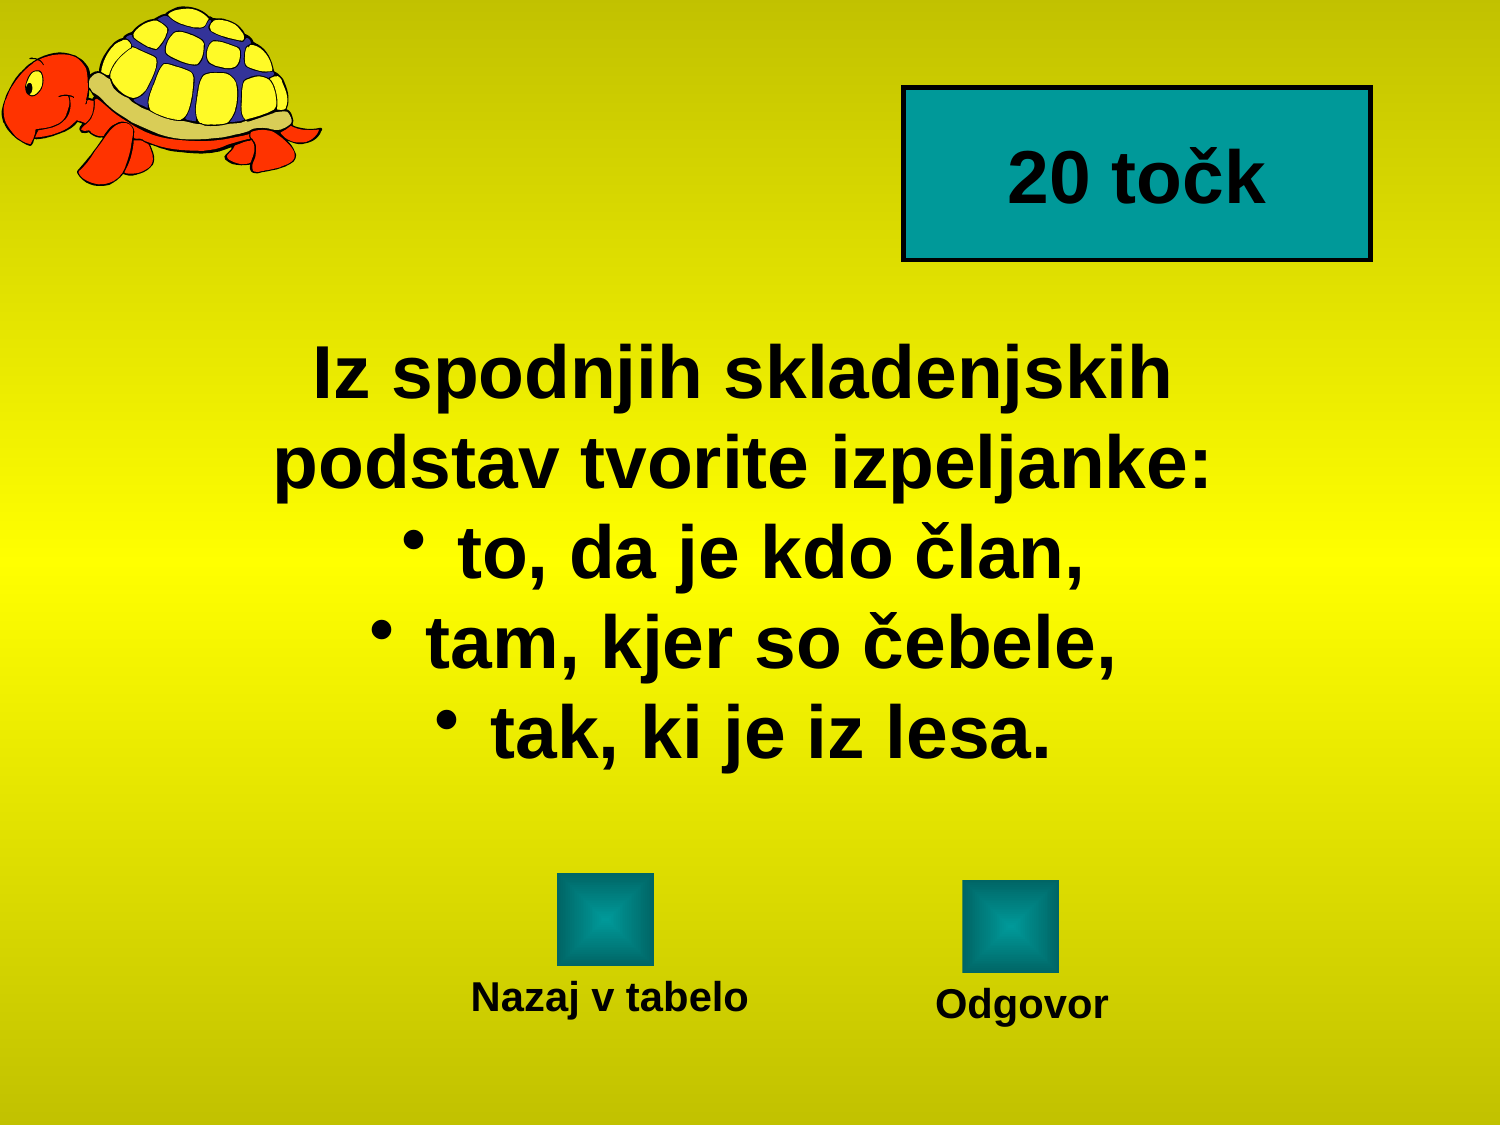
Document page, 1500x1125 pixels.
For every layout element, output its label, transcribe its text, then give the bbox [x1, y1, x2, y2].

text_box [962, 880, 1059, 973]
text_box Odgovor [877, 969, 1167, 1034]
text_box Nazaj v tabelo [435, 962, 784, 1028]
text_box [557, 873, 654, 966]
text_box 20 točk [903, 87, 1371, 261]
text_box Iz spodnjih skladenjskih podstav tvorite izpeljanke: to, da je kdo član, tam, kjer so čebele, tak, ki je iz lesa. [178, 316, 1309, 781]
